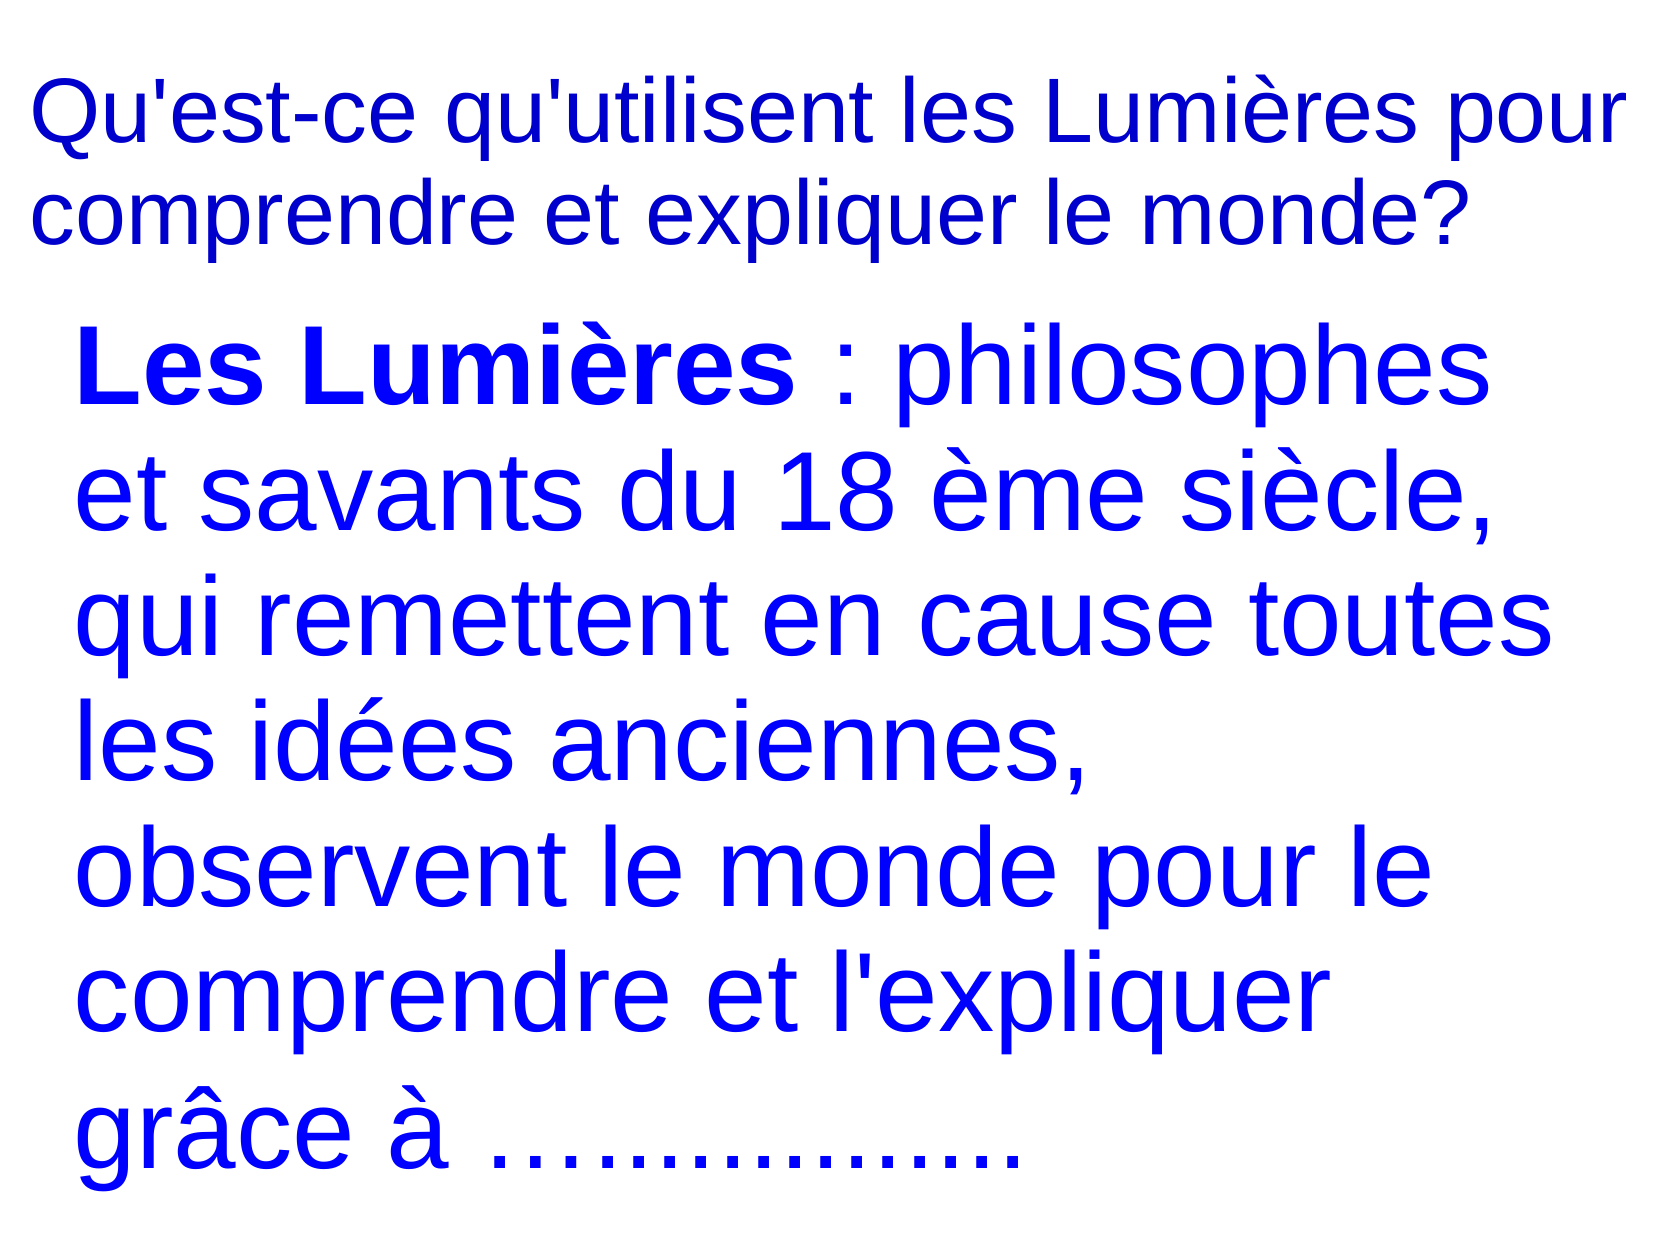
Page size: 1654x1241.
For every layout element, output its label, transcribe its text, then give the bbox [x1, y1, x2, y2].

title Qu'est-ce qu'utilisent les Lumières pour comprendre et expliquer le monde? [29, 59, 1654, 265]
text_box Les Lumières : philosophes et savants du 18 ème siècle, qui remettent en cause toutes les idées anciennes, observent le monde pour le comprendre et l'expliquer grâce à ….............. [59, 295, 1625, 1203]
